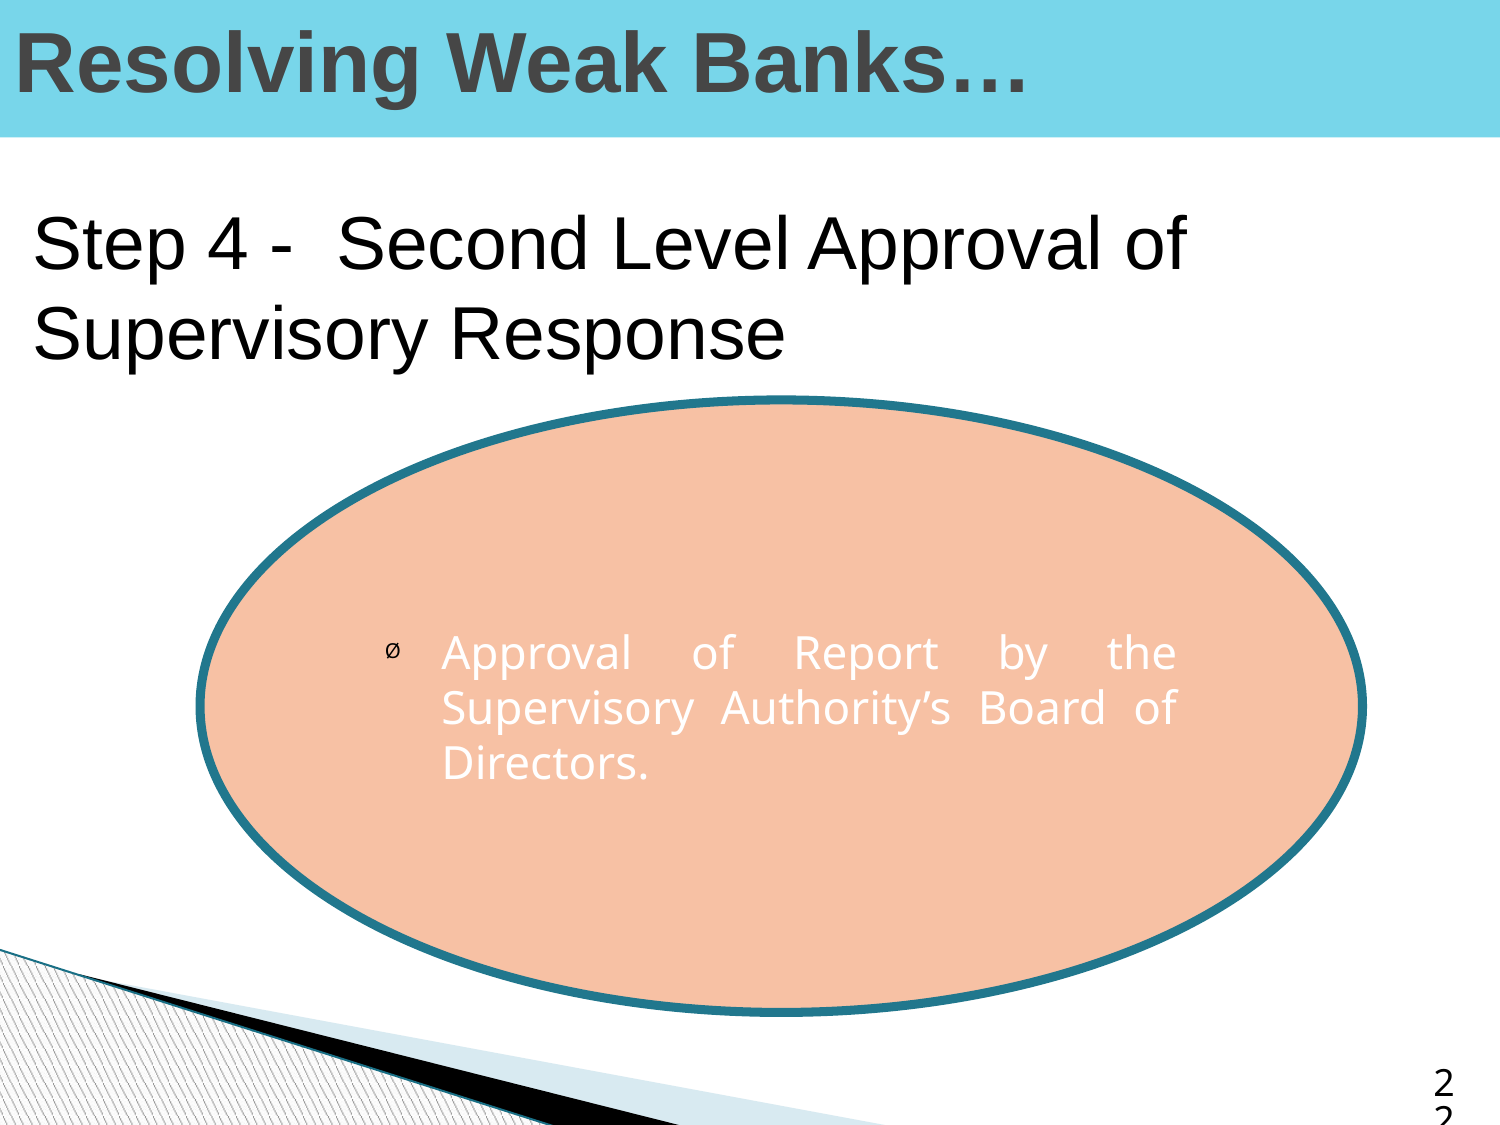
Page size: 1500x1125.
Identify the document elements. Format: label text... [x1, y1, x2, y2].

slide_number <numéro> [1418, 1051, 1479, 1112]
picture [0, 1038, 543, 1125]
title Resolving Weak Banks… [0, 0, 1500, 138]
text_box Approval of Report by the Supervisory Authority’s Board of Directors. [200, 399, 1363, 1013]
list Step 4 - Second Level Approval of Supervisory Response [0, 187, 1500, 1038]
